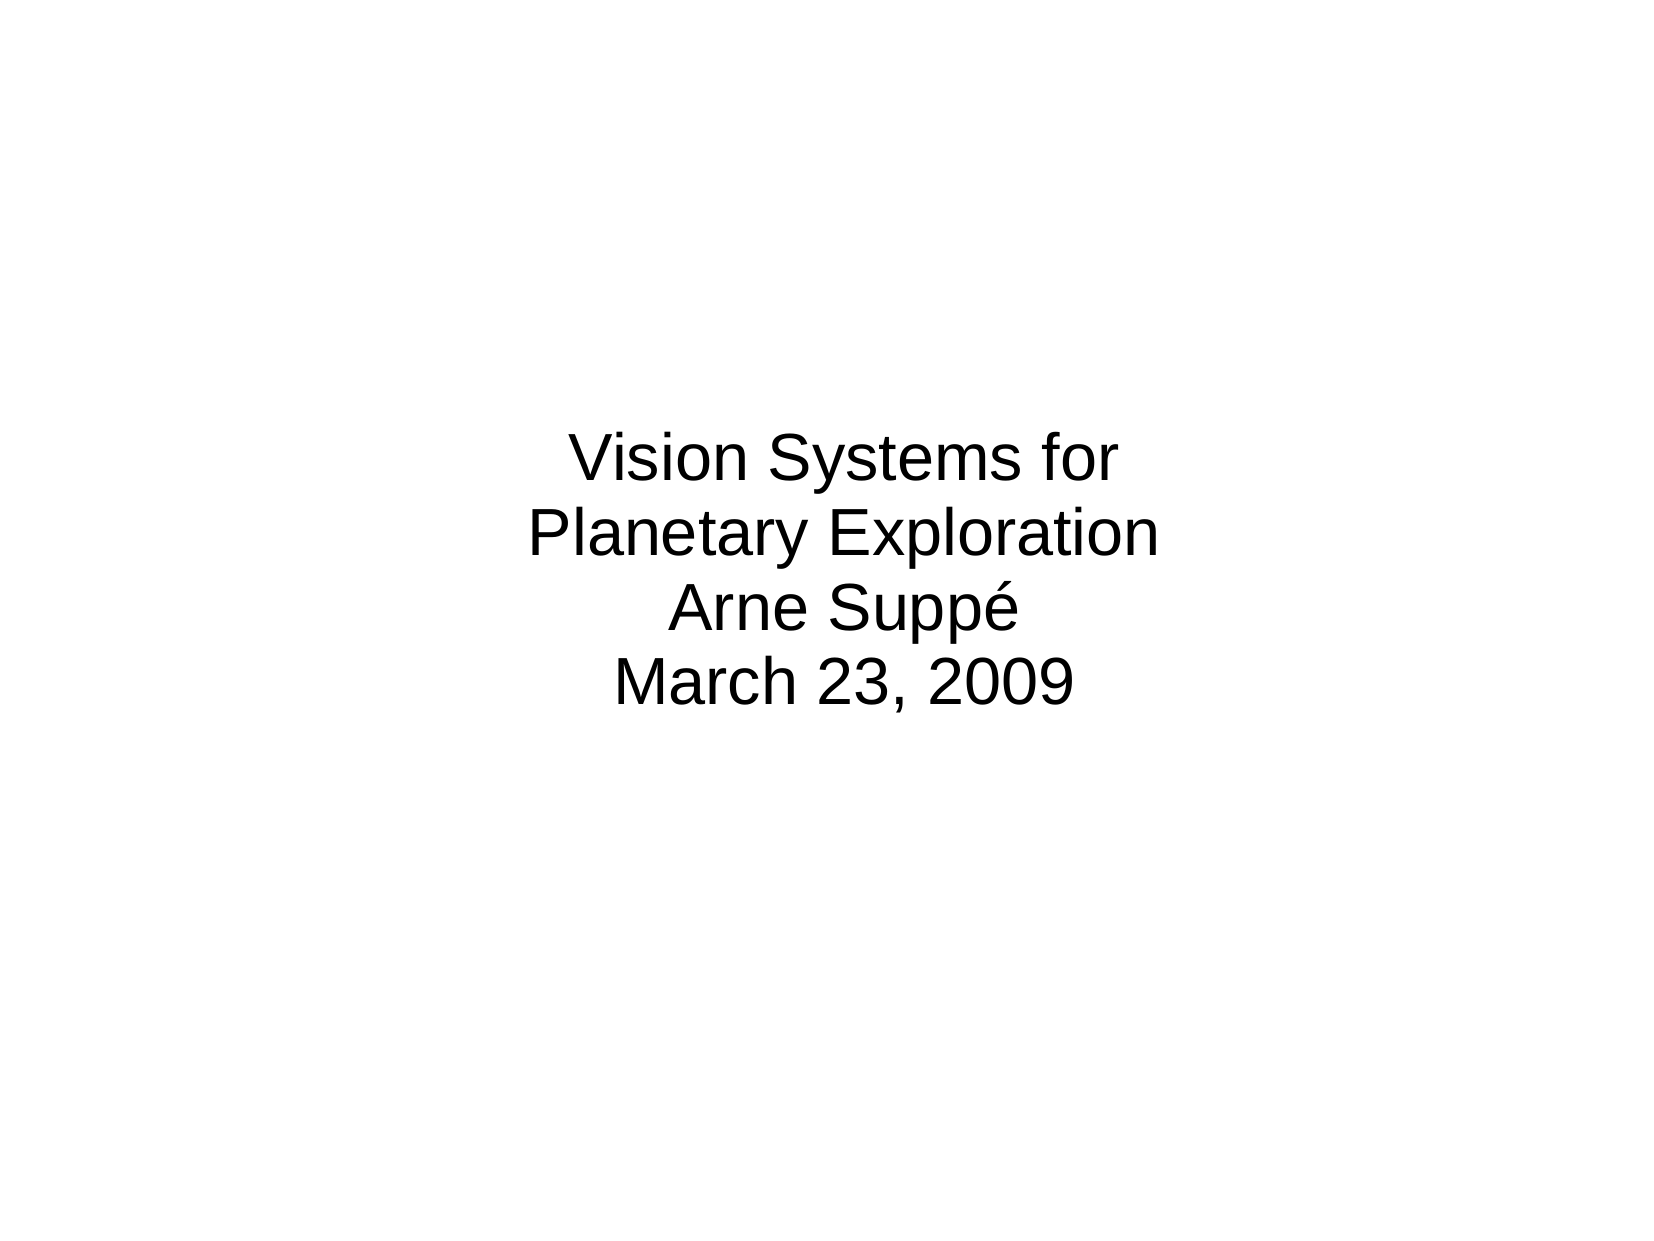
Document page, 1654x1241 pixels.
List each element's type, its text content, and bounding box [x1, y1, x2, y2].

subtitle Vision Systems for Planetary Exploration Arne Suppé March 23, 2009 [82, 112, 1571, 1102]
